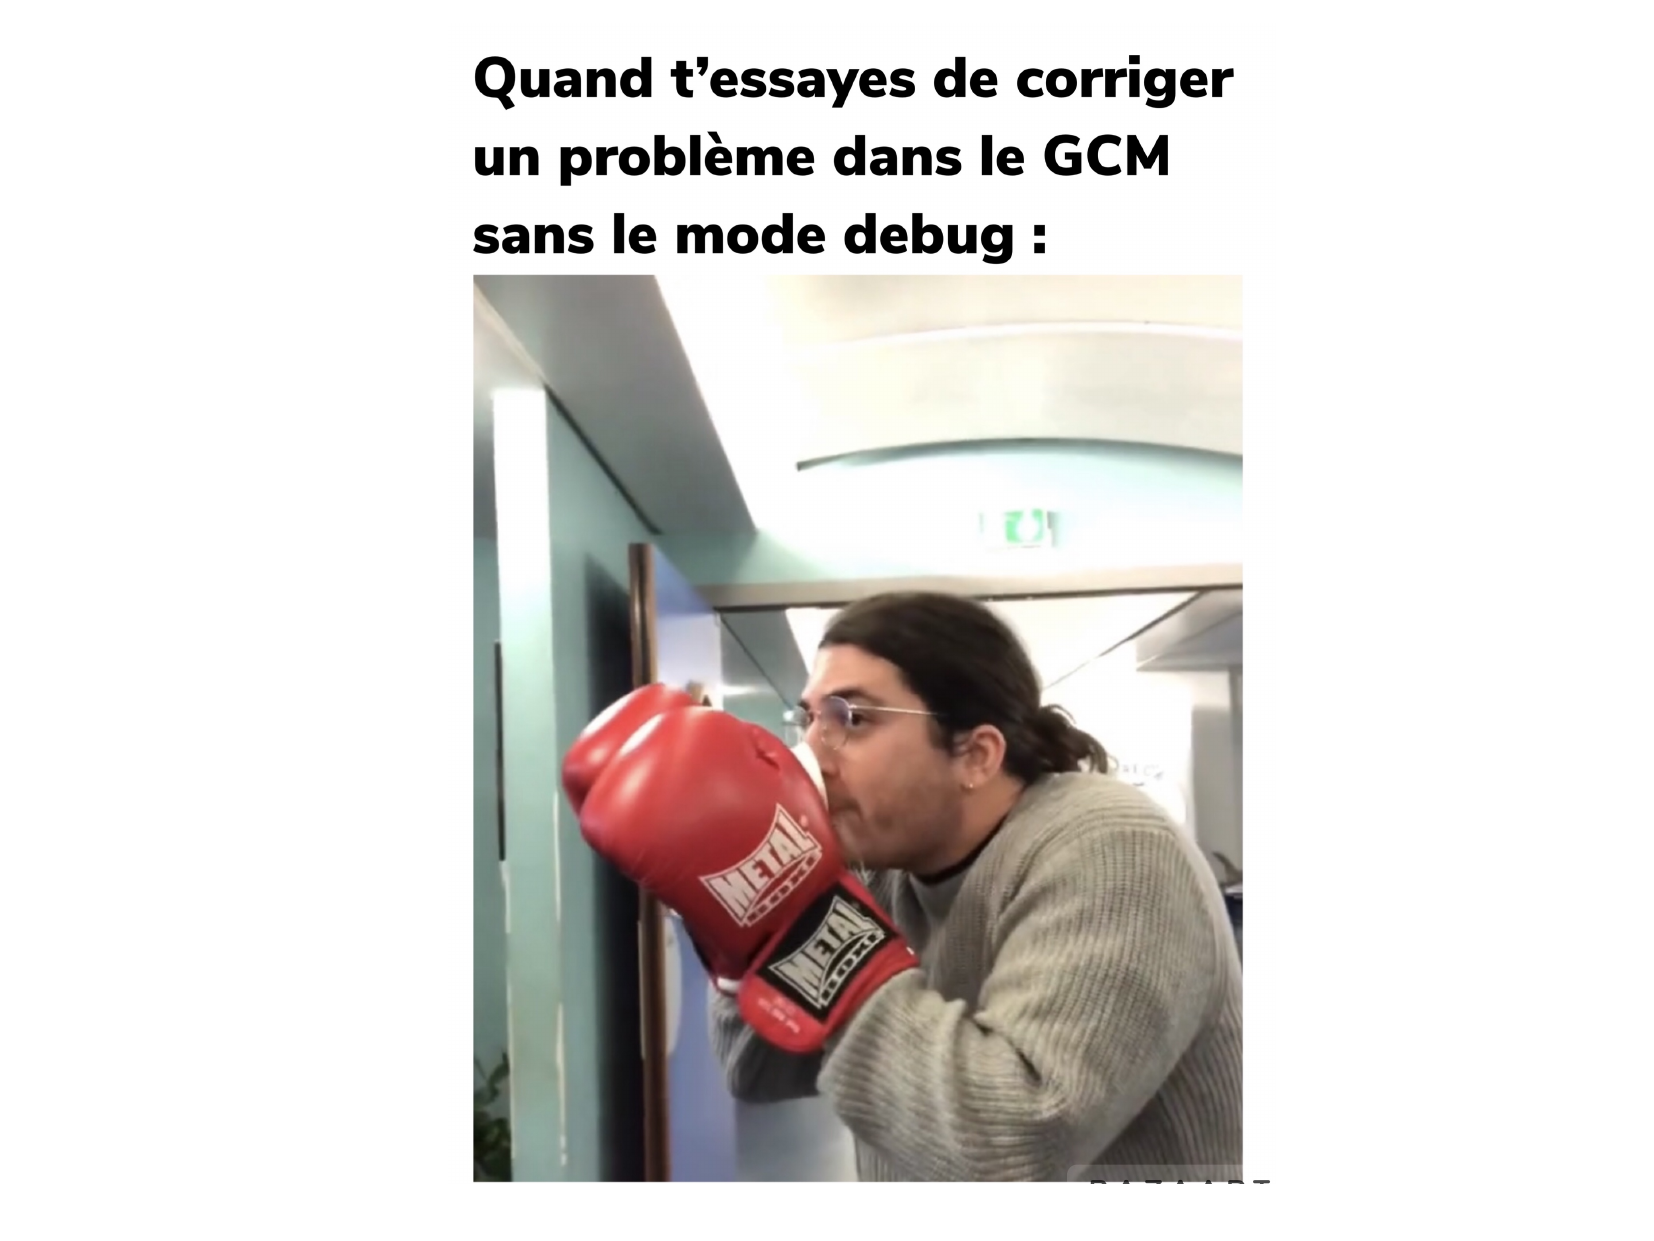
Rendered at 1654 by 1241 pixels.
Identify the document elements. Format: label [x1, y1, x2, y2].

picture [448, 23, 1276, 1184]
